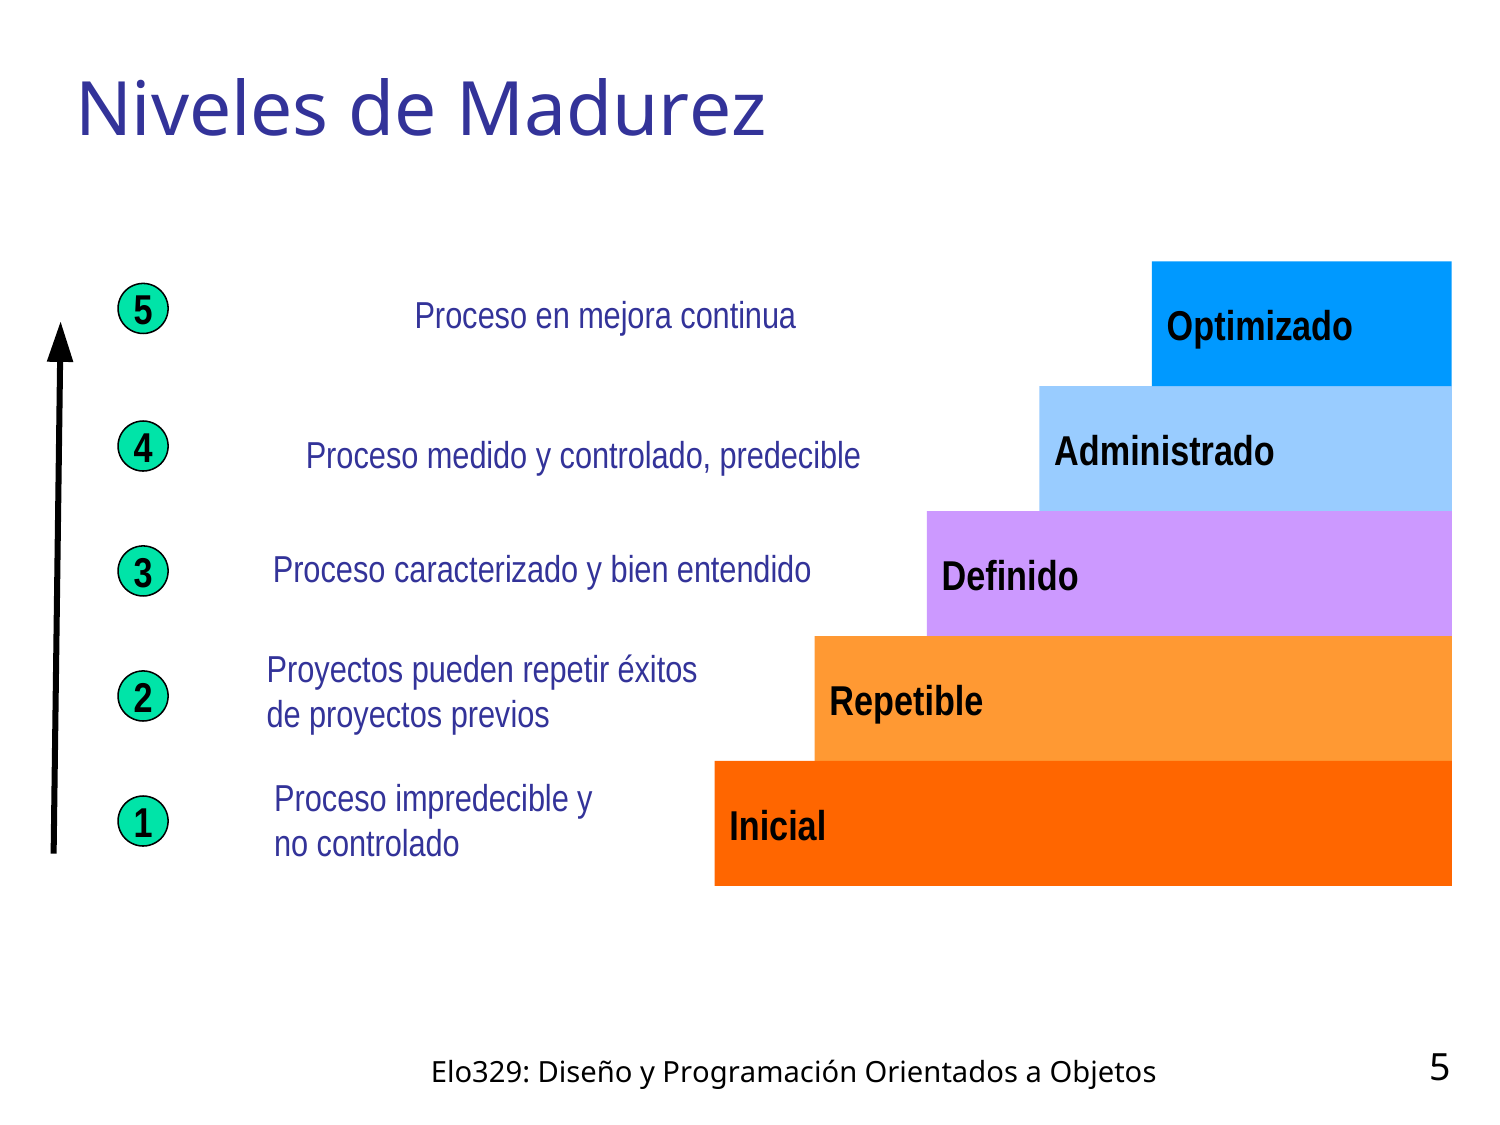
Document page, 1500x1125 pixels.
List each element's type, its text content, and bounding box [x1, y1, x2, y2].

text_box Proyectos pueden repetir éxitos de proyectos previos [251, 637, 713, 744]
text_box Administrado [1039, 386, 1452, 511]
text_box 1 [118, 796, 169, 847]
text_box Proceso medido y controlado, predecible [291, 423, 876, 485]
text_box Optimizado [1151, 261, 1452, 387]
text_box Repetible [814, 636, 1452, 760]
text_box Proceso en mejora continua [399, 283, 812, 344]
text_box Definido [926, 511, 1452, 636]
text_box 5 [118, 283, 169, 334]
text_box Inicial [714, 760, 1452, 886]
text_box Proceso impredecible y no controlado [259, 765, 608, 872]
text_box 3 [118, 545, 169, 596]
text_box 4 [118, 421, 169, 472]
text_box Proceso caracterizado y bien entendido [258, 537, 827, 598]
title Niveles de Madurez [75, 17, 1449, 180]
text_box 2 [118, 670, 169, 722]
